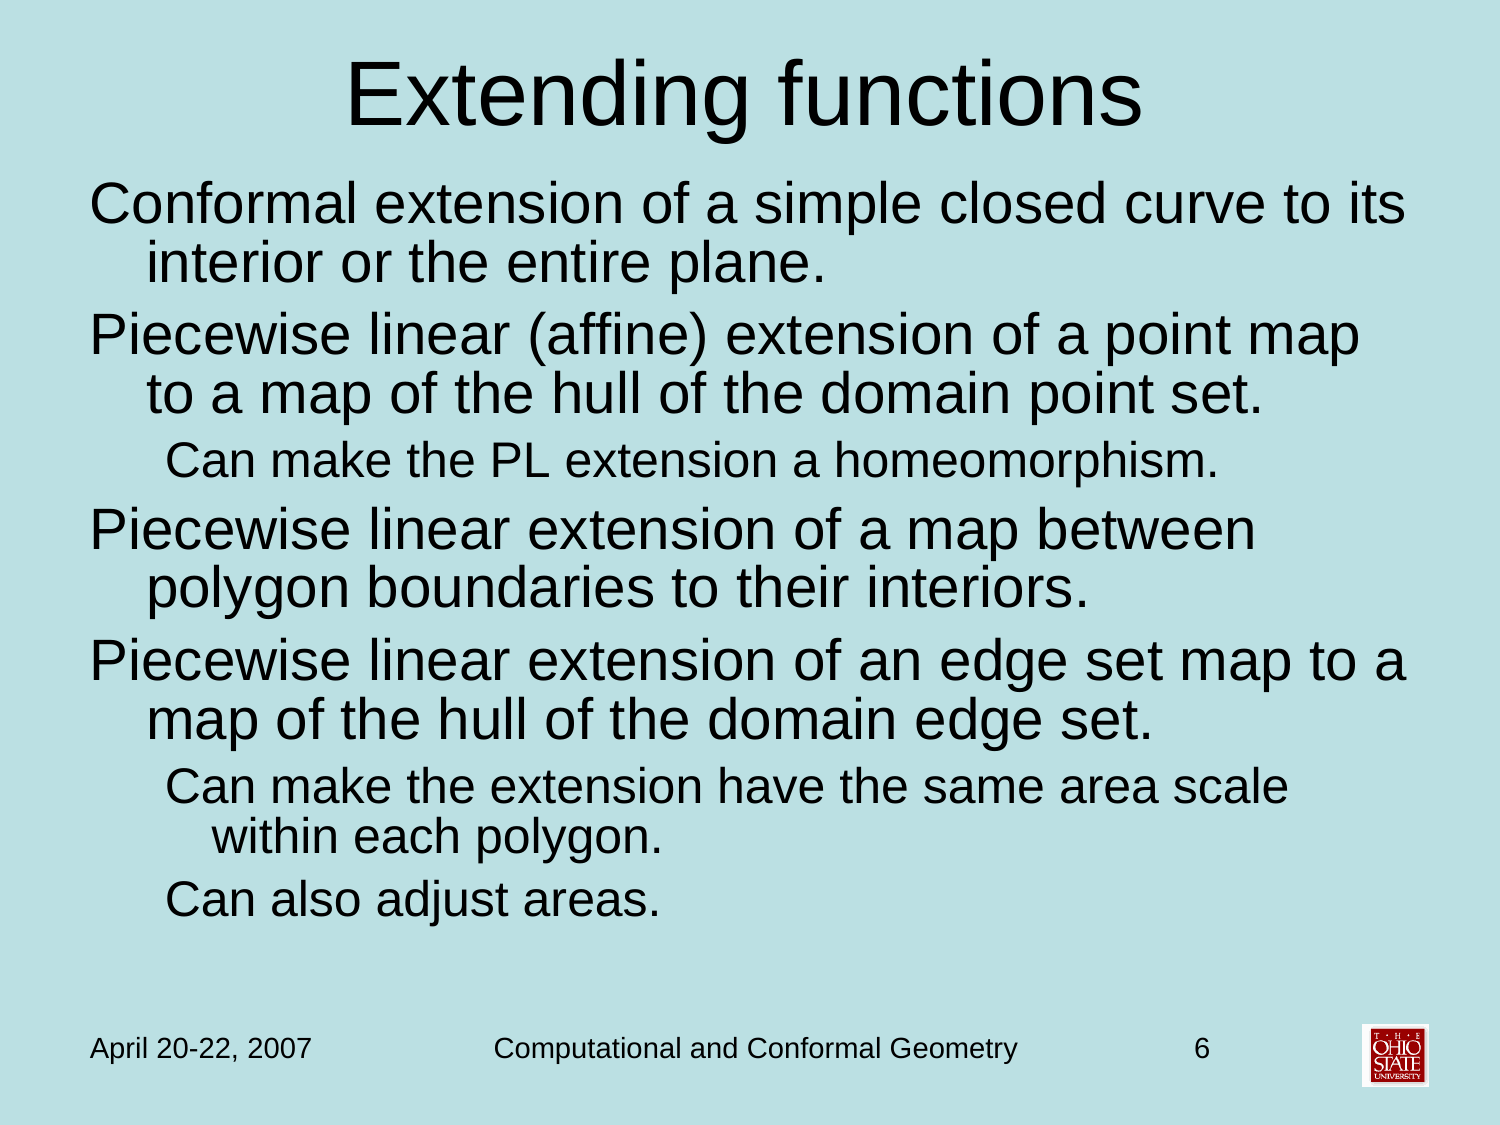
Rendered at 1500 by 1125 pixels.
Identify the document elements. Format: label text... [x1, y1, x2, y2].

list Conformal extension of a simple closed curve to its interior or the entire plane. Piecewise linear (affine) extension of a point map to a map of the hull of the domain point set. Can make the PL extension a homeomorphism. Piecewise linear extension of a map between polygon boundaries to their interiors. Piecewise linear extension of an edge set map to a map of the hull of the domain edge set. Can make the extension have the same area scale within each polygon. Can also adjust areas. [75, 169, 1442, 1000]
picture [1362, 1024, 1429, 1087]
title Extending functions [70, 0, 1421, 188]
